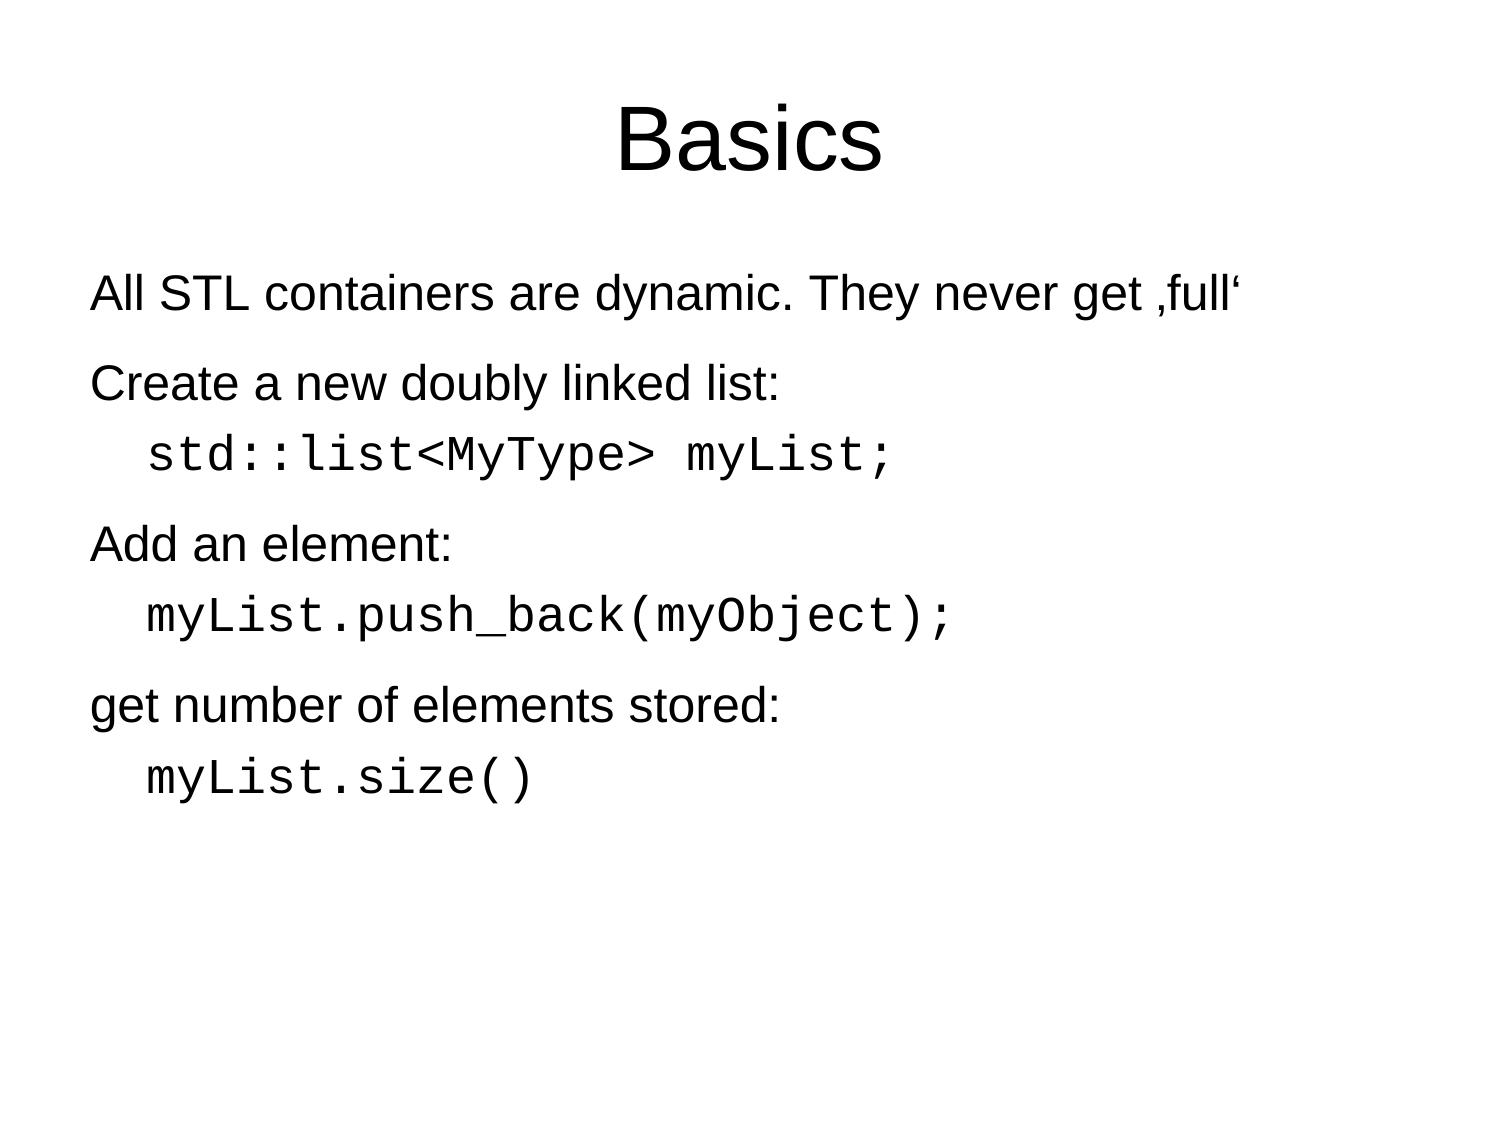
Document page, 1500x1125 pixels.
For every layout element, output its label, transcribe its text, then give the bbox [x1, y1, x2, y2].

list All STL containers are dynamic. They never get ‚full‘ Create a new doubly linked list: std::list<MyType> myList; Add an element: myList.push_back(myObject); get number of elements stored: myList.size() [75, 262, 1426, 1006]
title Basics [75, 45, 1426, 233]
